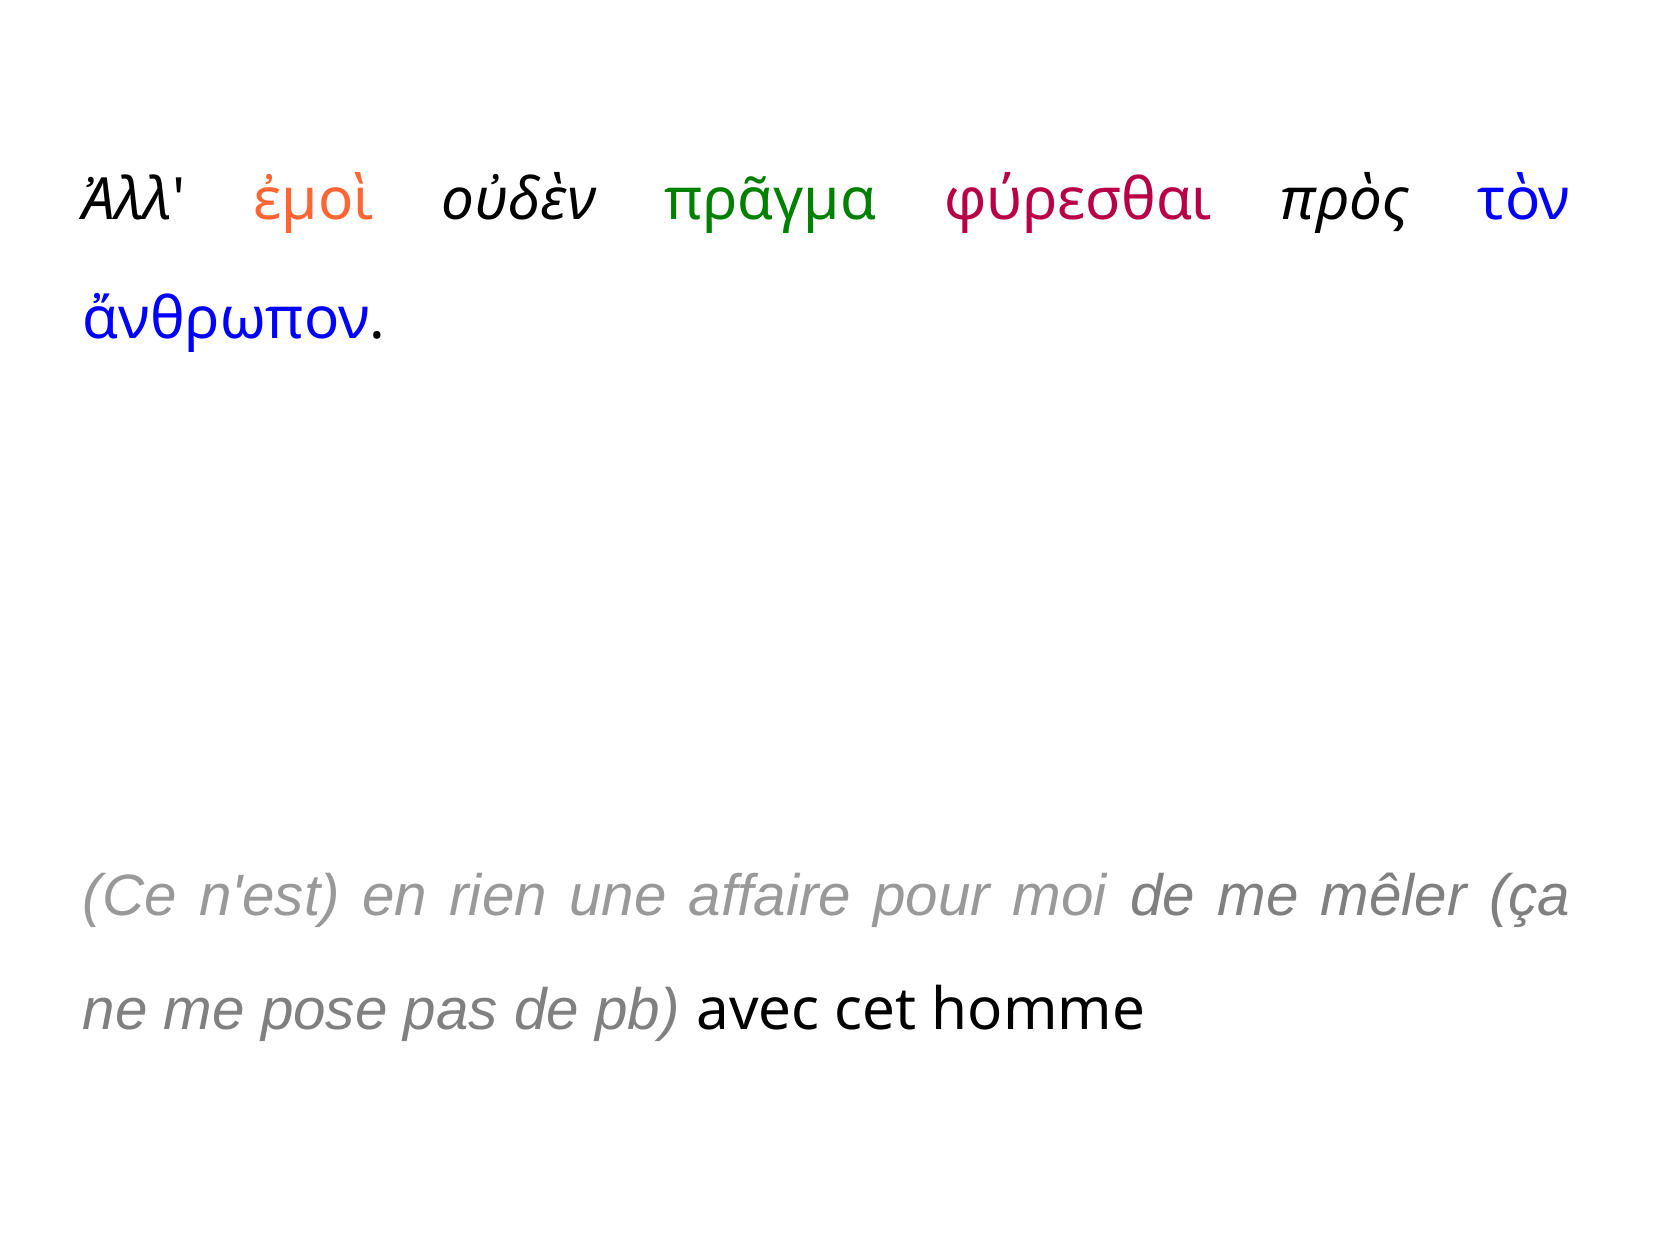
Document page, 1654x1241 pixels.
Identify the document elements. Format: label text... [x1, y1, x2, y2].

list Ἀλλ' ἐμοὶ οὐδὲν πρᾶγμα φύρεσθαι πρὸς τὸν ἄνθρωπον. (Ce n'est) en rien une affaire pour moi de me mêler (ça ne me pose pas de pb) avec cet homme [82, 118, 1571, 1241]
